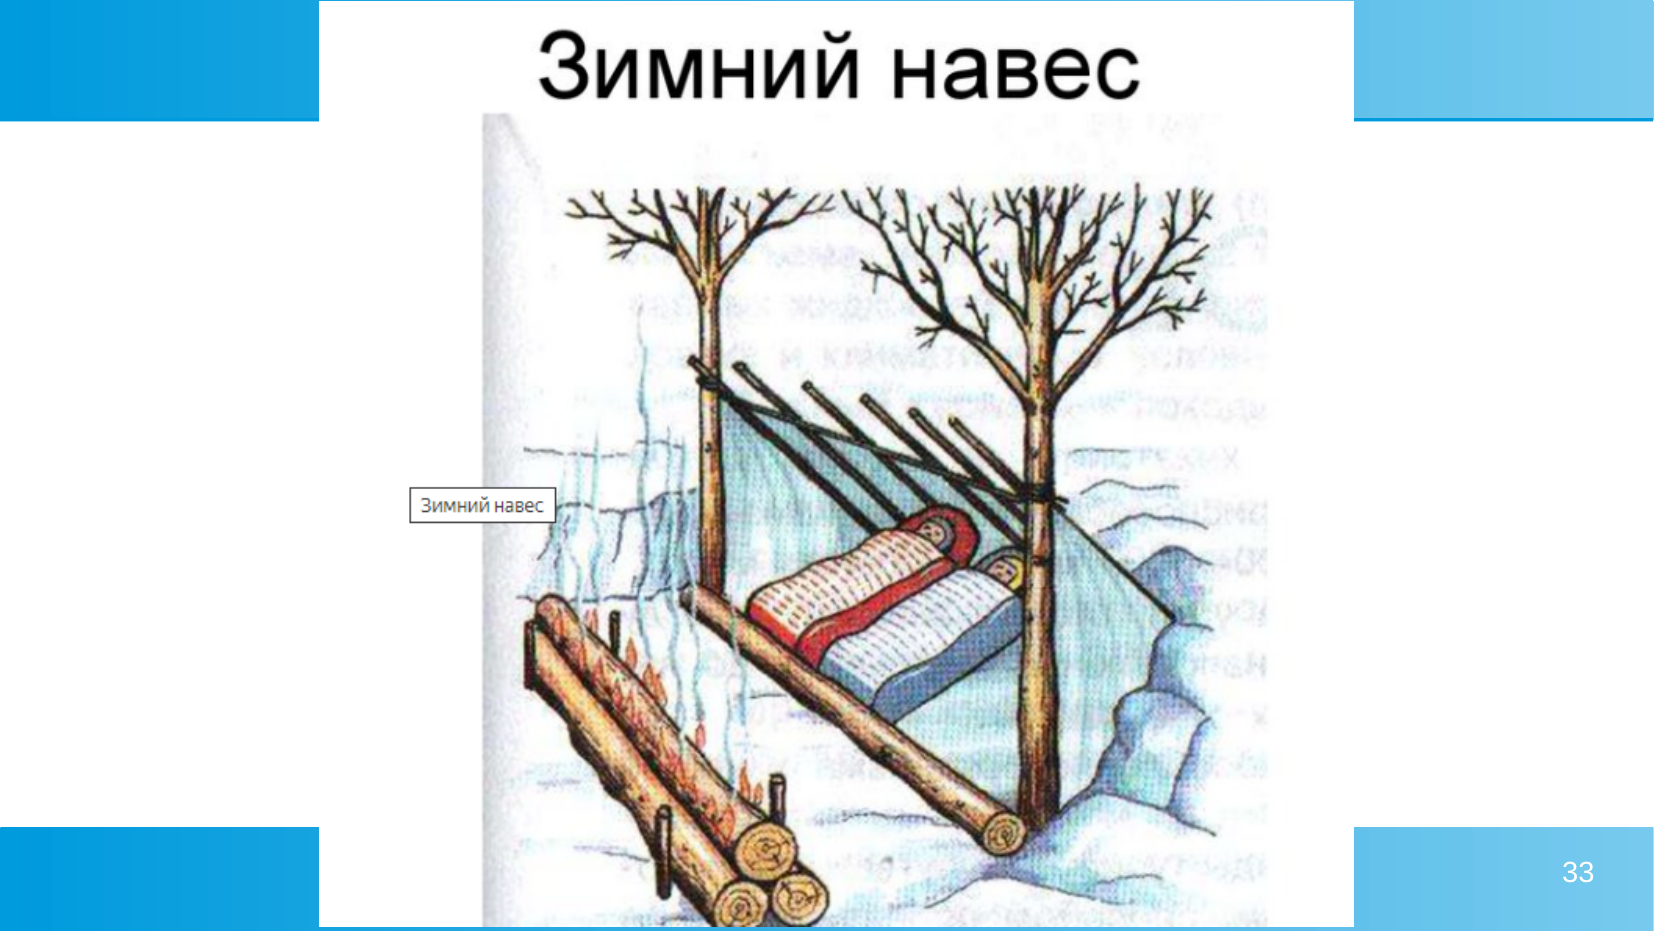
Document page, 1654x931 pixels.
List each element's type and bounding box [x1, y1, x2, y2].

picture [319, 1, 1354, 927]
